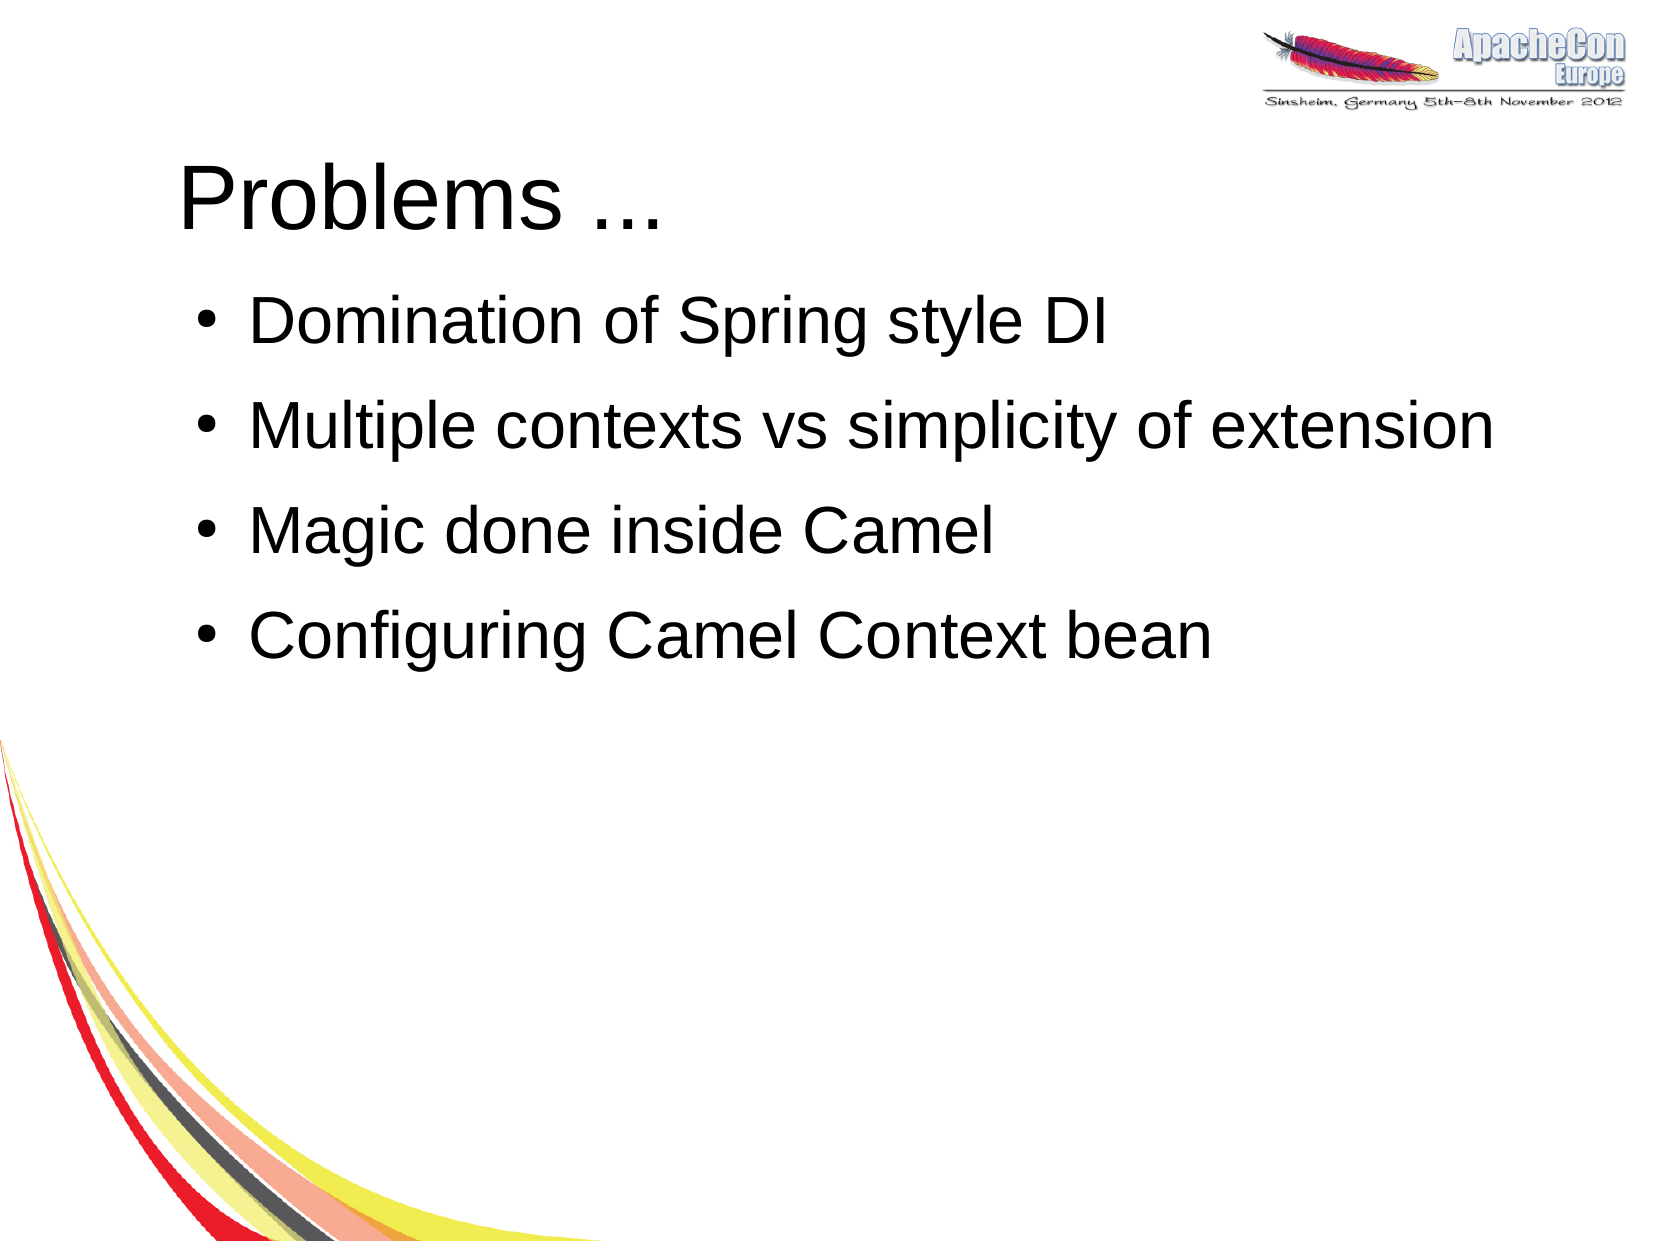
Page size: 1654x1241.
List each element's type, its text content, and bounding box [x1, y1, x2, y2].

picture [0, 0, 1654, 1241]
list Domination of Spring style DI Multiple contexts vs simplicity of extension Magic done inside Camel Configuring Camel Context bean [177, 283, 1536, 1004]
title Problems ... [177, 141, 1536, 254]
